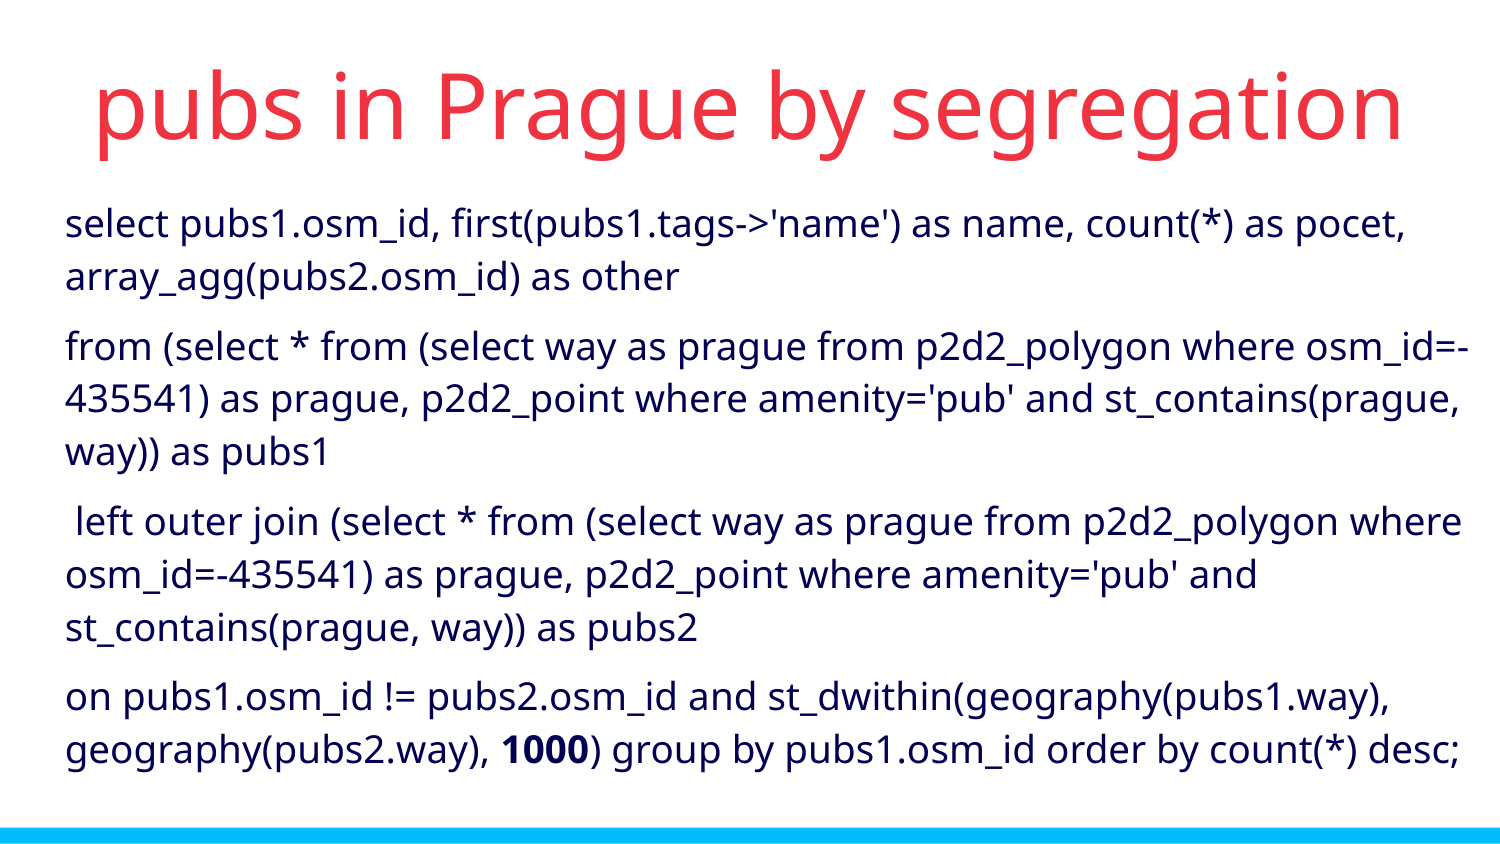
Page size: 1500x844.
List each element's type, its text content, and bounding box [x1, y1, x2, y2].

list select pubs1.osm_id, first(pubs1.tags->'name') as name, count(*) as pocet, array_agg(pubs2.osm_id) as other from (select * from (select way as prague from p2d2_polygon where osm_id=-435541) as prague, p2d2_point where amenity='pub' and st_contains(prague, way)) as pubs1 left outer join (select * from (select way as prague from p2d2_polygon where osm_id=-435541) as prague, p2d2_point where amenity='pub' and st_contains(prague, way)) as pubs2 on pubs1.osm_id != pubs2.osm_id and st_dwithin(geography(pubs1.way), geography(pubs2.way), 1000) group by pubs1.osm_id order by count(*) desc; [23, 195, 1477, 804]
title pubs in Prague by segregation [75, 33, 1425, 175]
